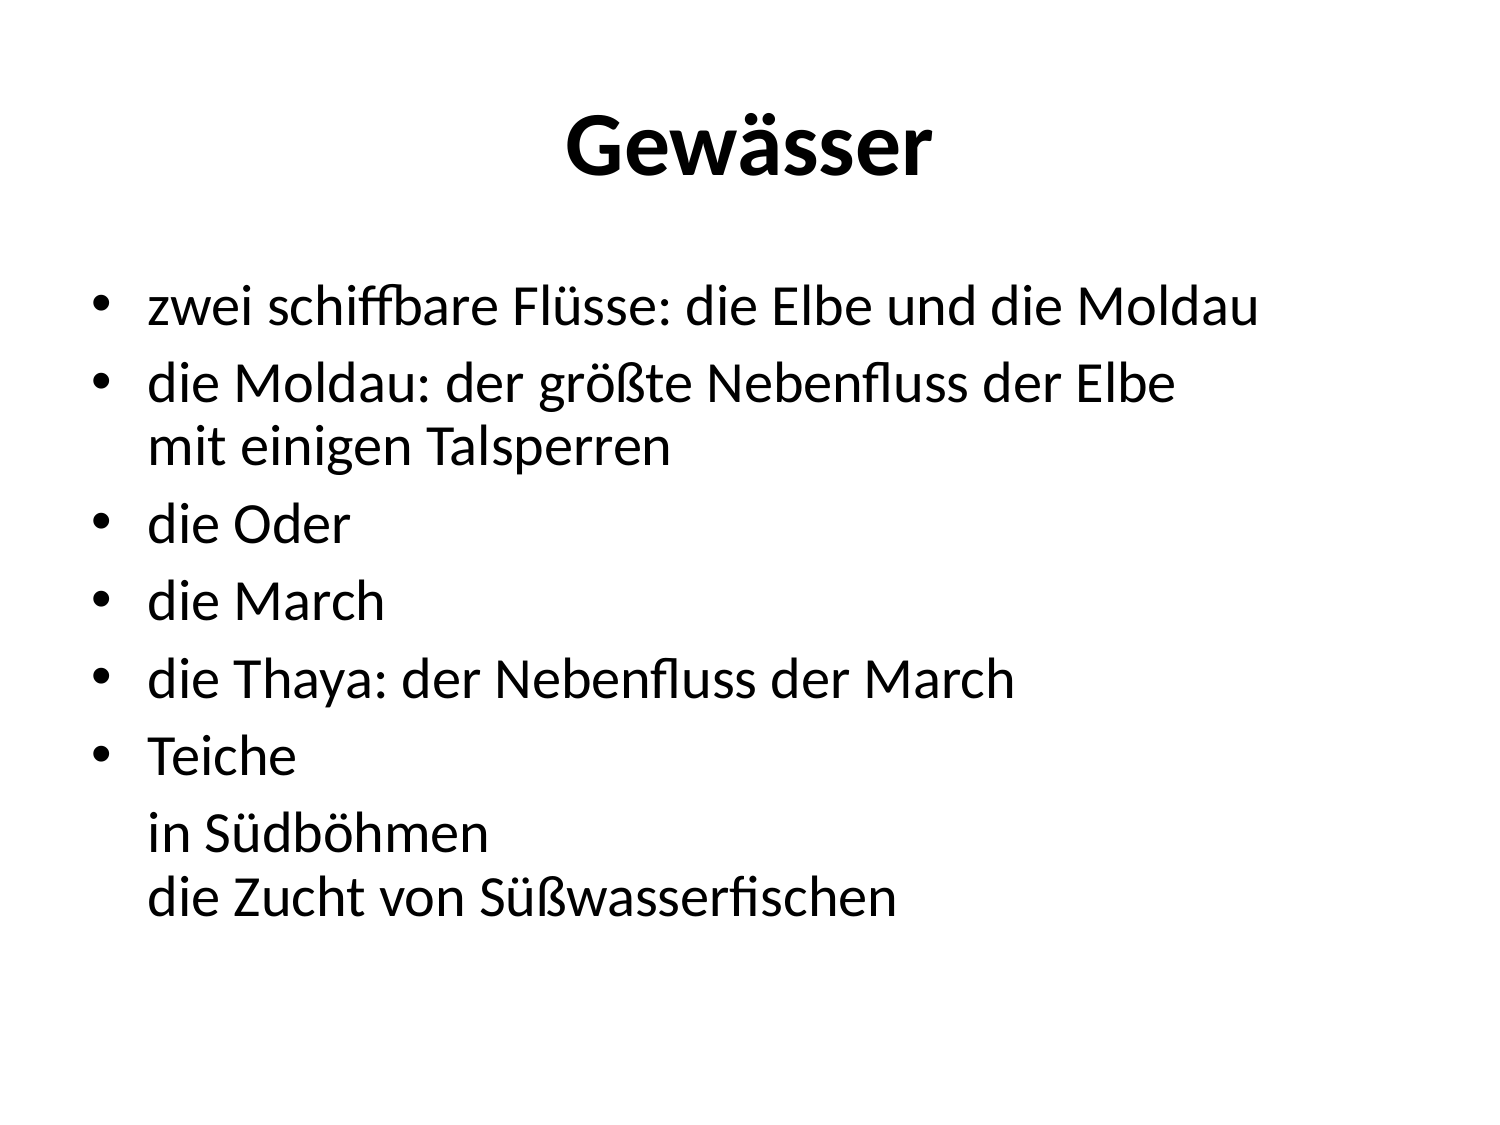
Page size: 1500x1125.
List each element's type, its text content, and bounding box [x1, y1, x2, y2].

title Gewässer [75, 45, 1426, 233]
list zwei schiffbare Flüsse: die Elbe und die Moldau die Moldau: der größte Nebenfluss der Elbe mit einigen Talsperren die Oder die March die Thaya: der Nebenfluss der March Teiche in Südböhmen die Zucht von Süßwasserfischen [76, 267, 1427, 1125]
